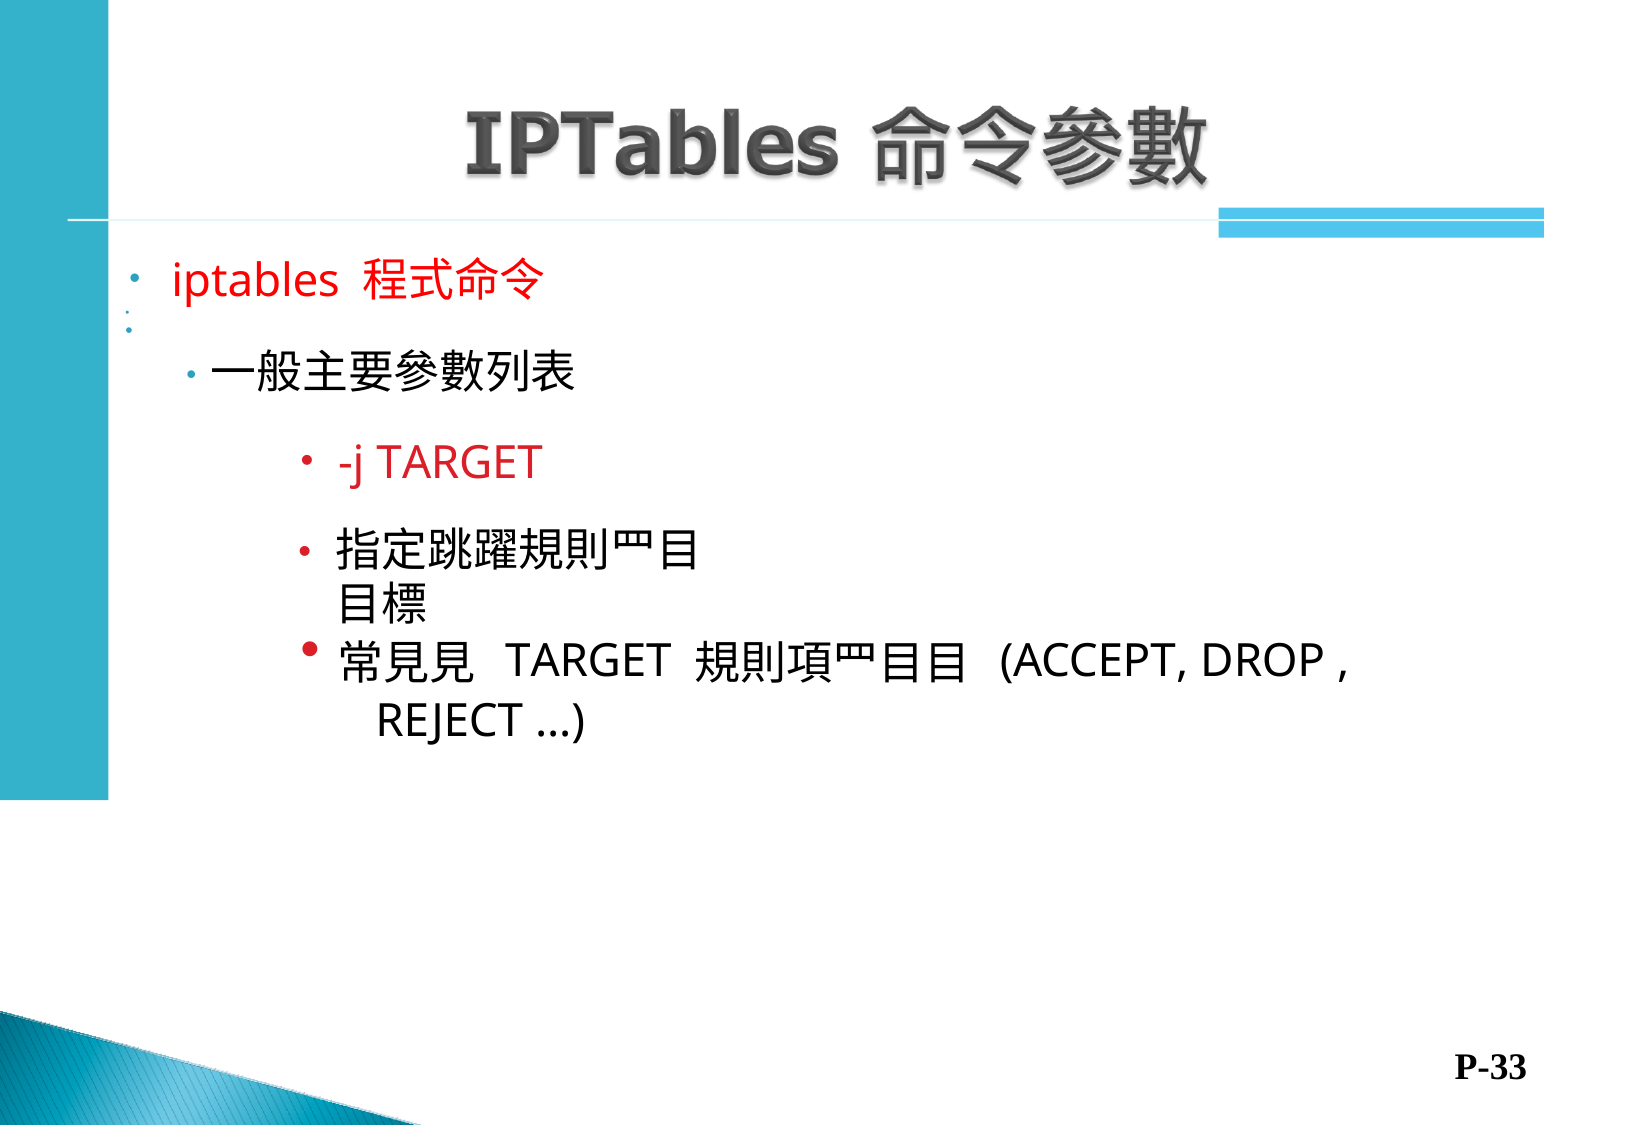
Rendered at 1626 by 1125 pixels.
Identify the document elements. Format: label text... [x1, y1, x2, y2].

text_box P-16 [1452, 1042, 1532, 1090]
text_box [453, 81, 1218, 203]
text_box • [296, 527, 314, 573]
text_box 常⾒見 TARGET 規則項⺫⽬目 (ACCEPT, DROP , REJECT …) [296, 607, 1402, 665]
text_box iptables 程式命令 • 一般主要參數列表 -j TARGET [125, 250, 580, 485]
text_box 指定跳躍規則⺫⽬目標 [333, 520, 705, 576]
